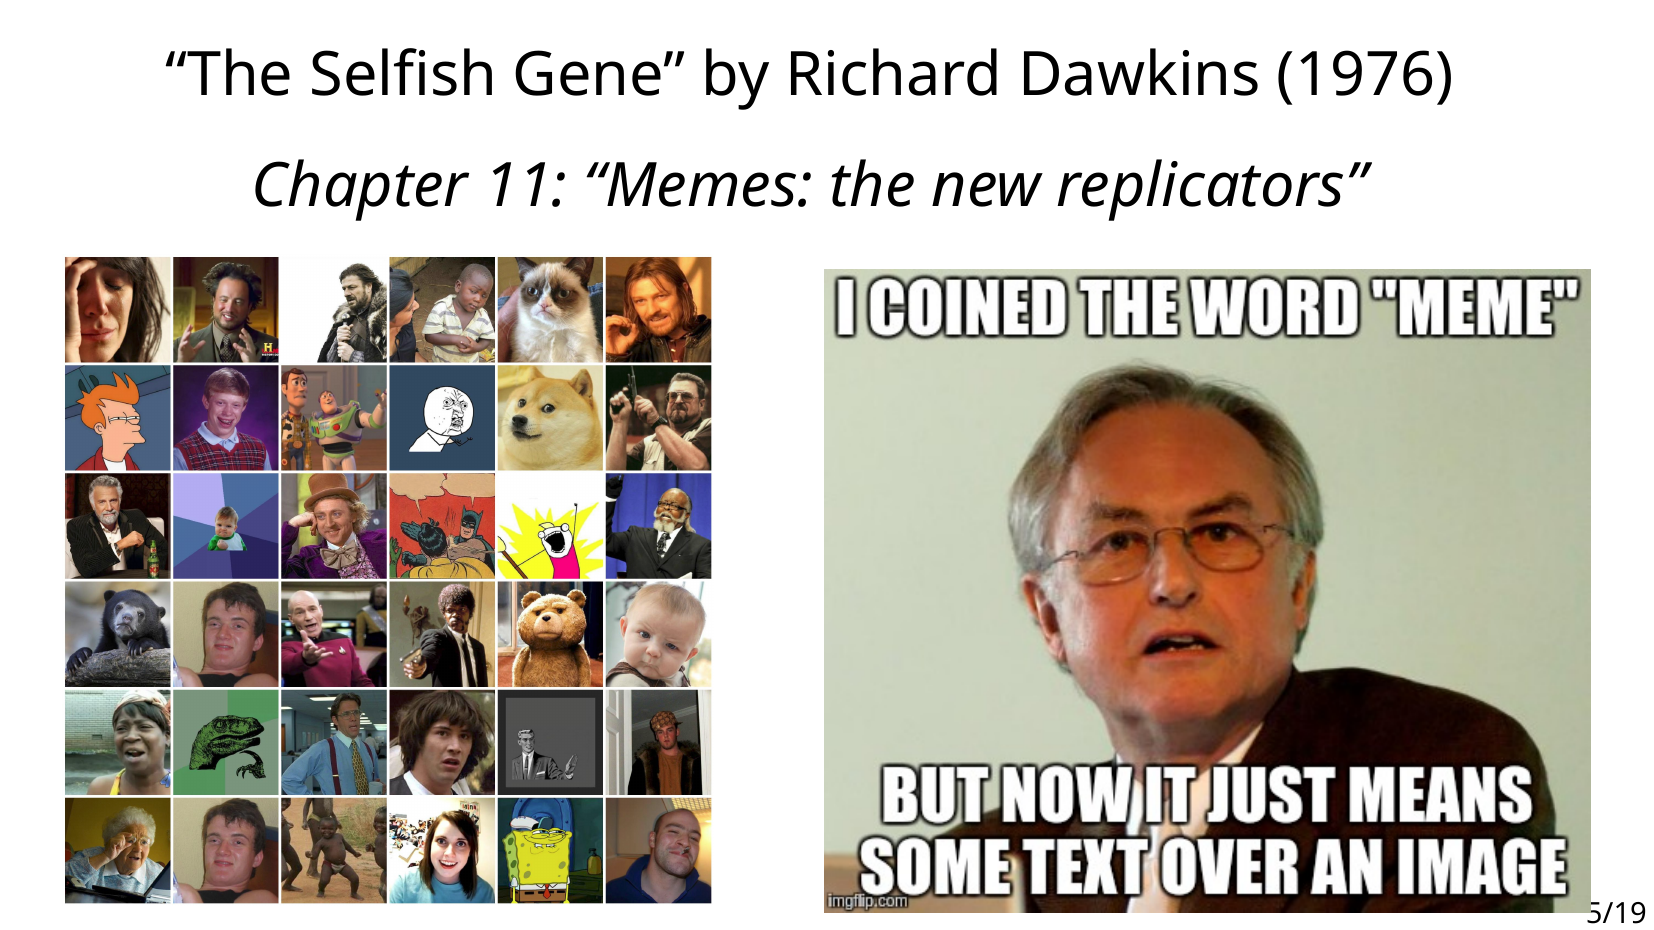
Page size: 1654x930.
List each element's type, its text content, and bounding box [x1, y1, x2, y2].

picture [62, 254, 714, 907]
picture [824, 269, 1591, 913]
list “The Selfish Gene” by Richard Dawkins (1976) Chapter 11: “Memes: the new replicators” [45, 29, 1576, 226]
